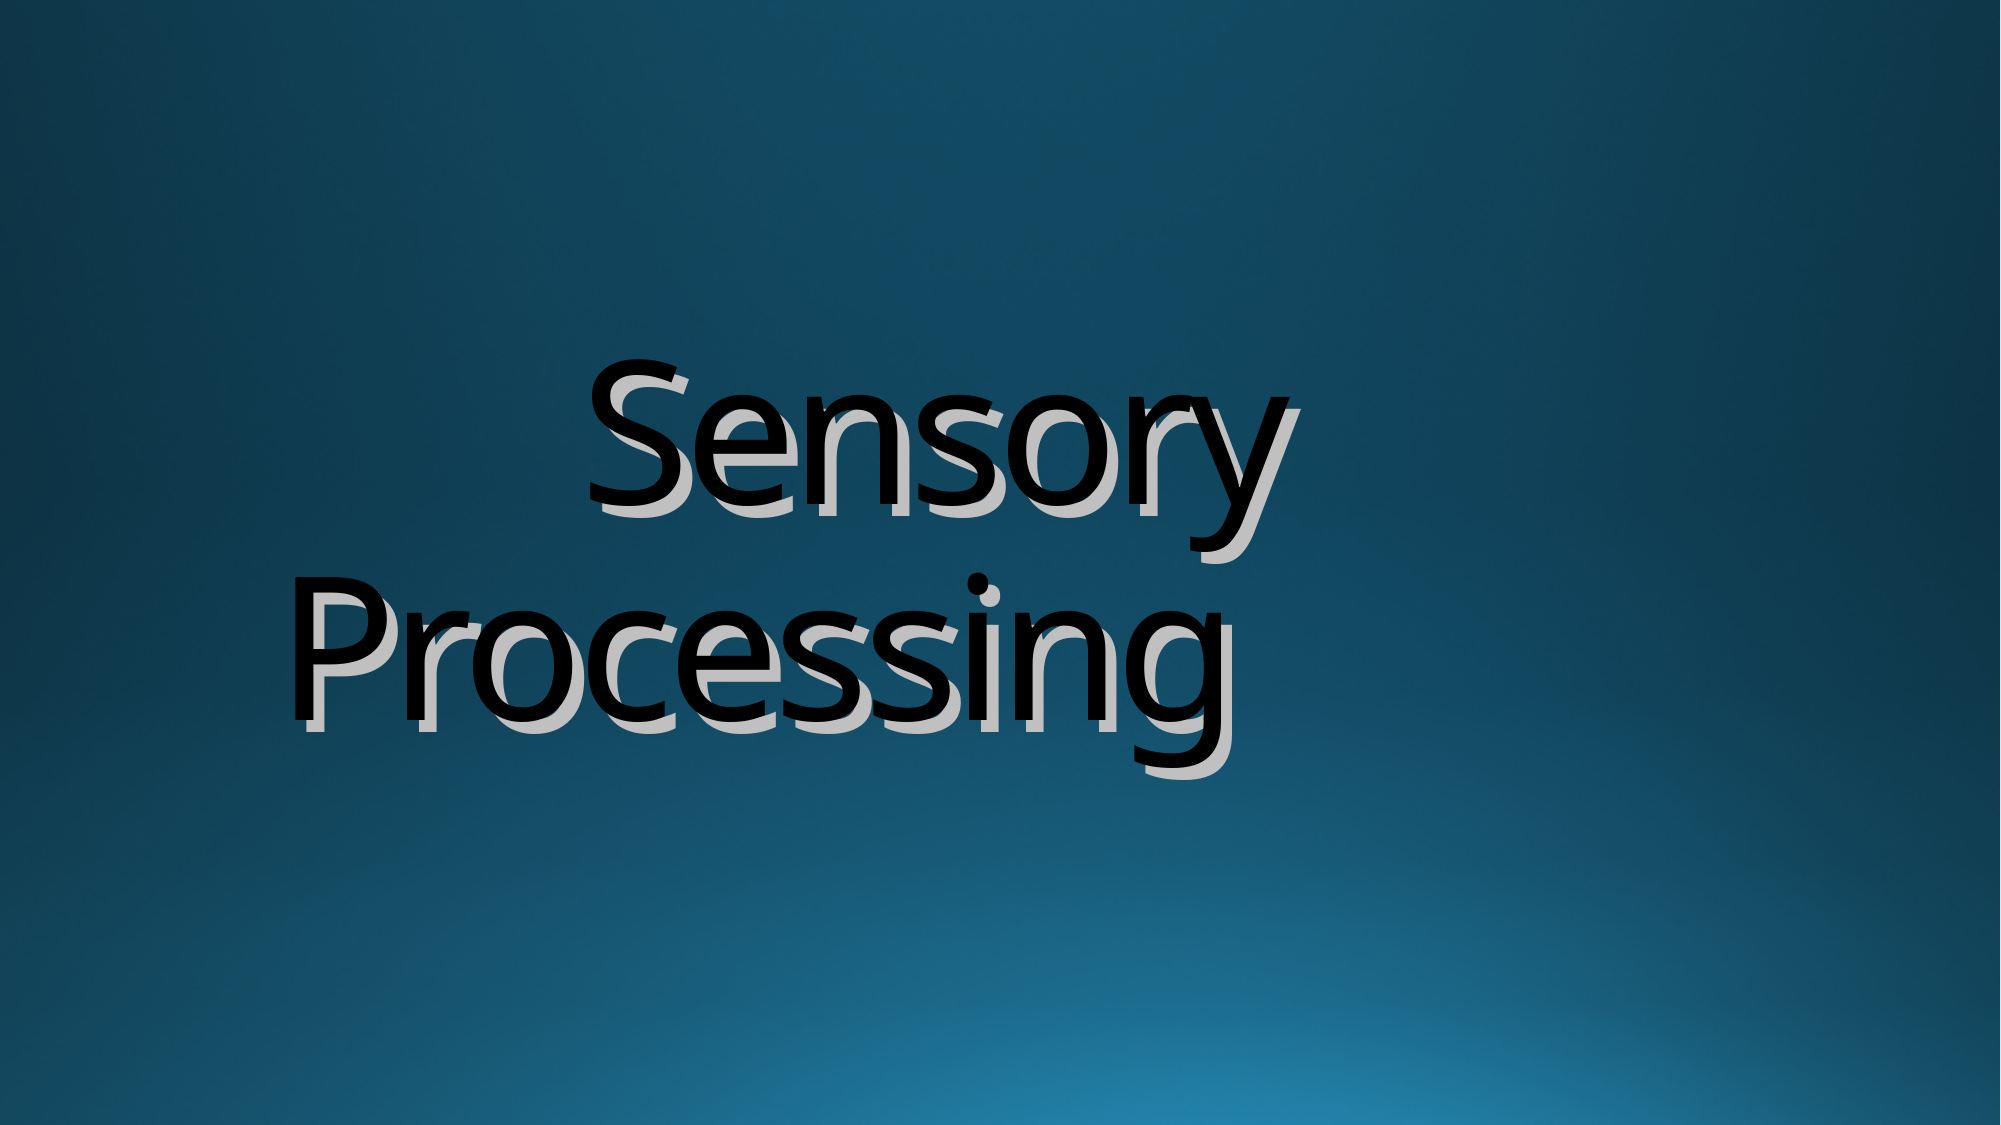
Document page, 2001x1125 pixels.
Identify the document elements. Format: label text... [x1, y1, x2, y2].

title Sensory Processing [261, 324, 1762, 594]
